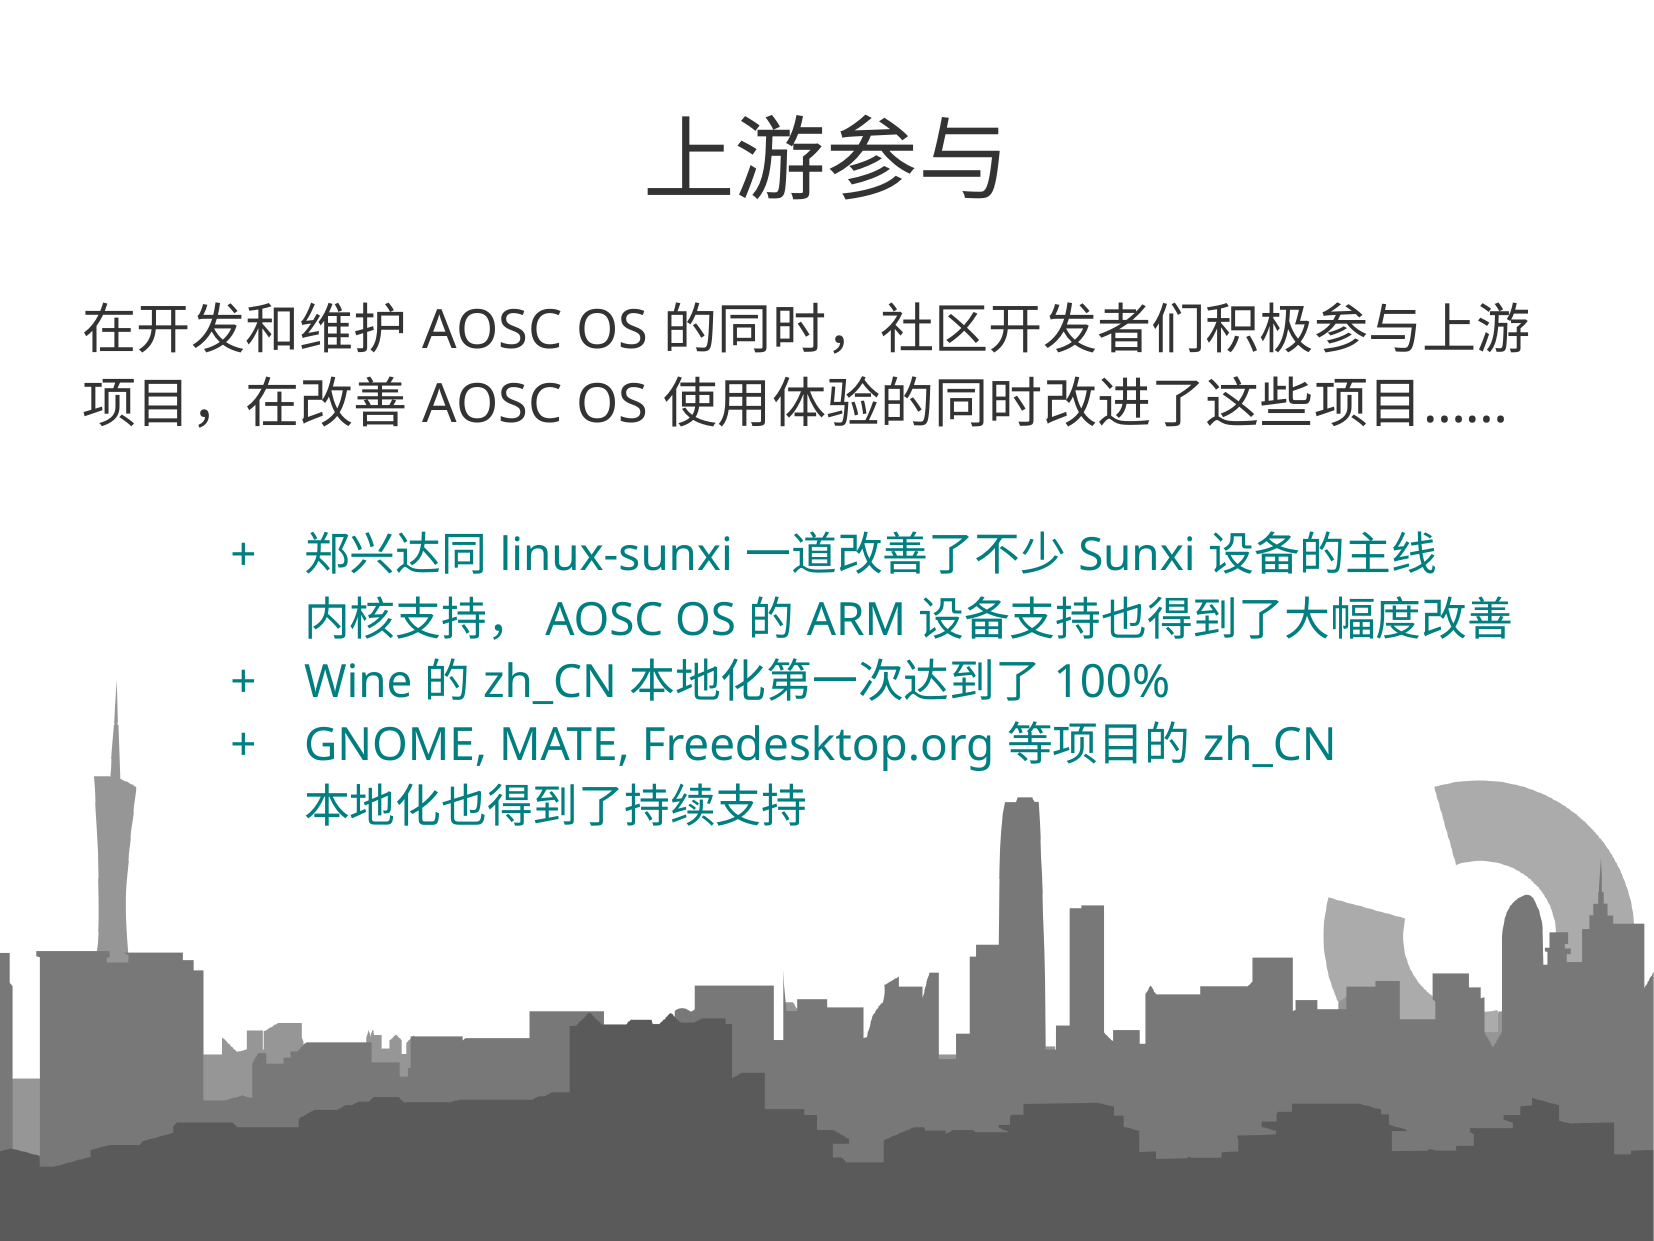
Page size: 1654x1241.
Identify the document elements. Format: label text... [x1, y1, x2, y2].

list 在开发和维护AOSC OS的同时，社区开发者们积极参与上游项目，在改善AOSC OS使用体验的同时改进了这些项目…… + 郑兴达同linux-sunxi一道改善了不少Sunxi设备的主线 内核支持，AOSC OS的ARM设备支持也得到了大幅度改善 + Wine的zh_CN本地化第一次达到了100% + GNOME, MATE, Freedesktop.org等项目的zh_CN 本地化也得到了持续支持 [82, 290, 1571, 1010]
title 上游参与 [82, 49, 1571, 257]
picture [0, 0, 1654, 1241]
